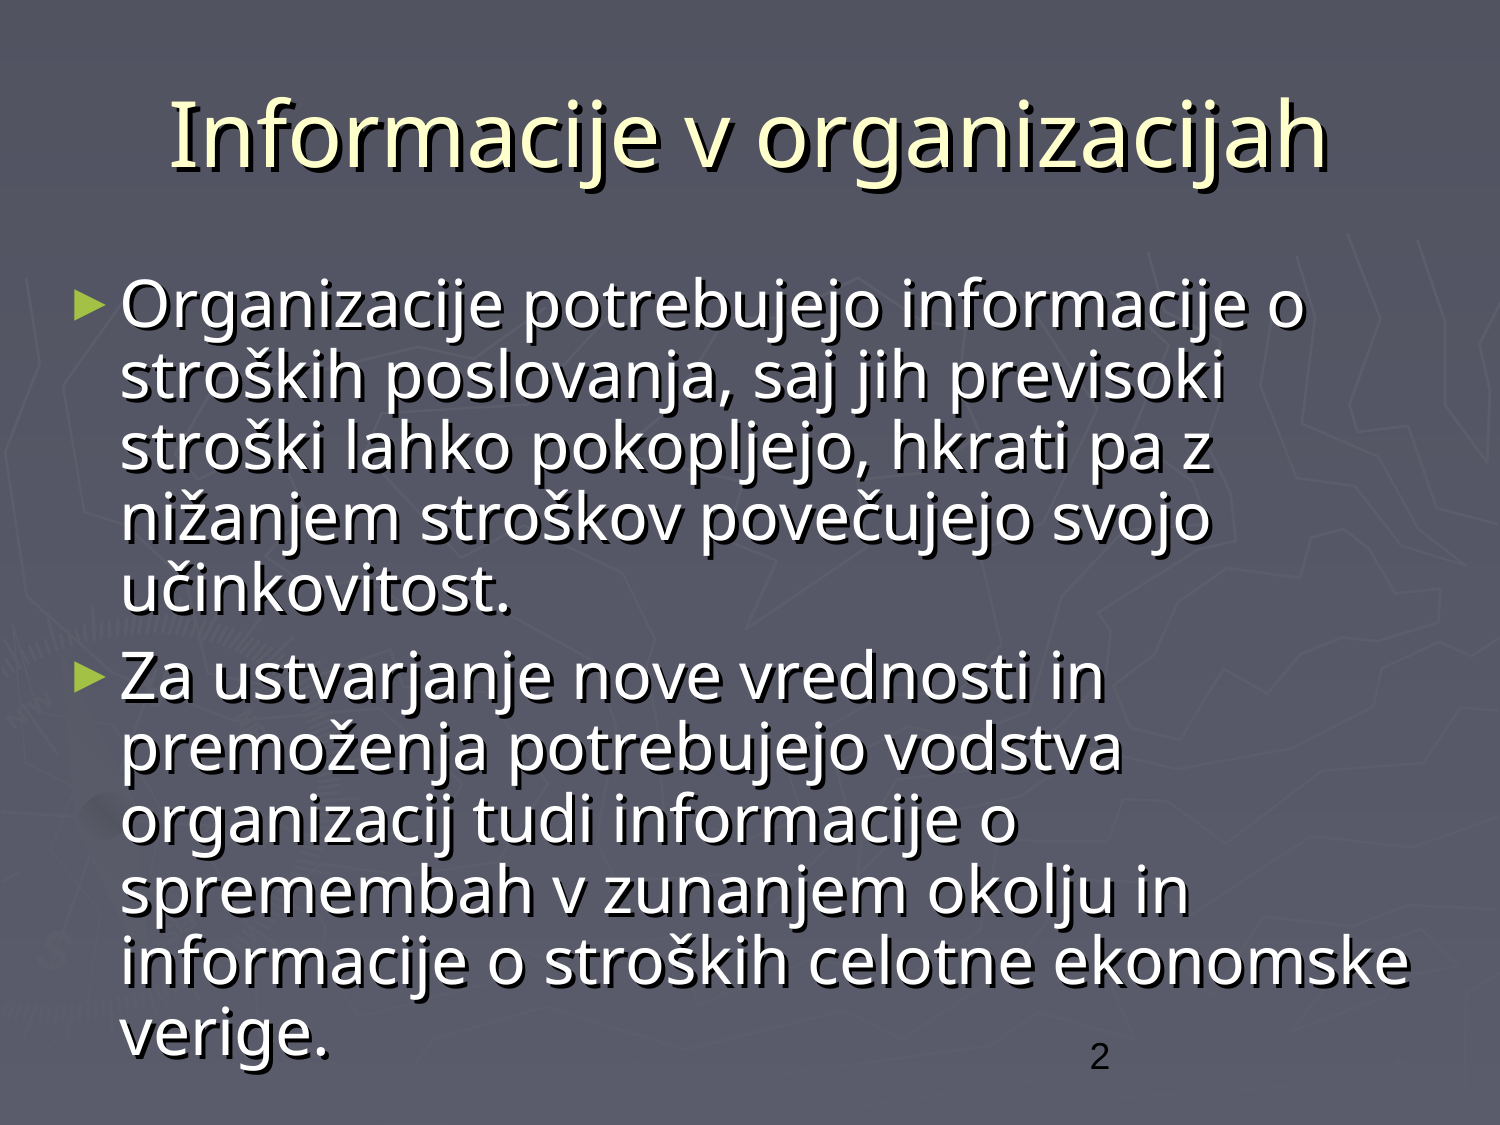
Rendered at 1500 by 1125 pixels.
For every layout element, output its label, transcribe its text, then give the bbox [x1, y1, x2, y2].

list Organizacije potrebujejo informacije o stroških poslovanja, saj jih previsoki stroški lahko pokopljejo, hkrati pa z nižanjem stroškov povečujejo svojo učinkovitost. Za ustvarjanje nove vrednosti in premoženja potrebujejo vodstva organizacij tudi informacije o spremembah v zunanjem okolju in informacije o stroških celotne ekonomske verige. [49, 262, 1451, 1001]
title Informacije v organizacijah [49, 37, 1451, 225]
